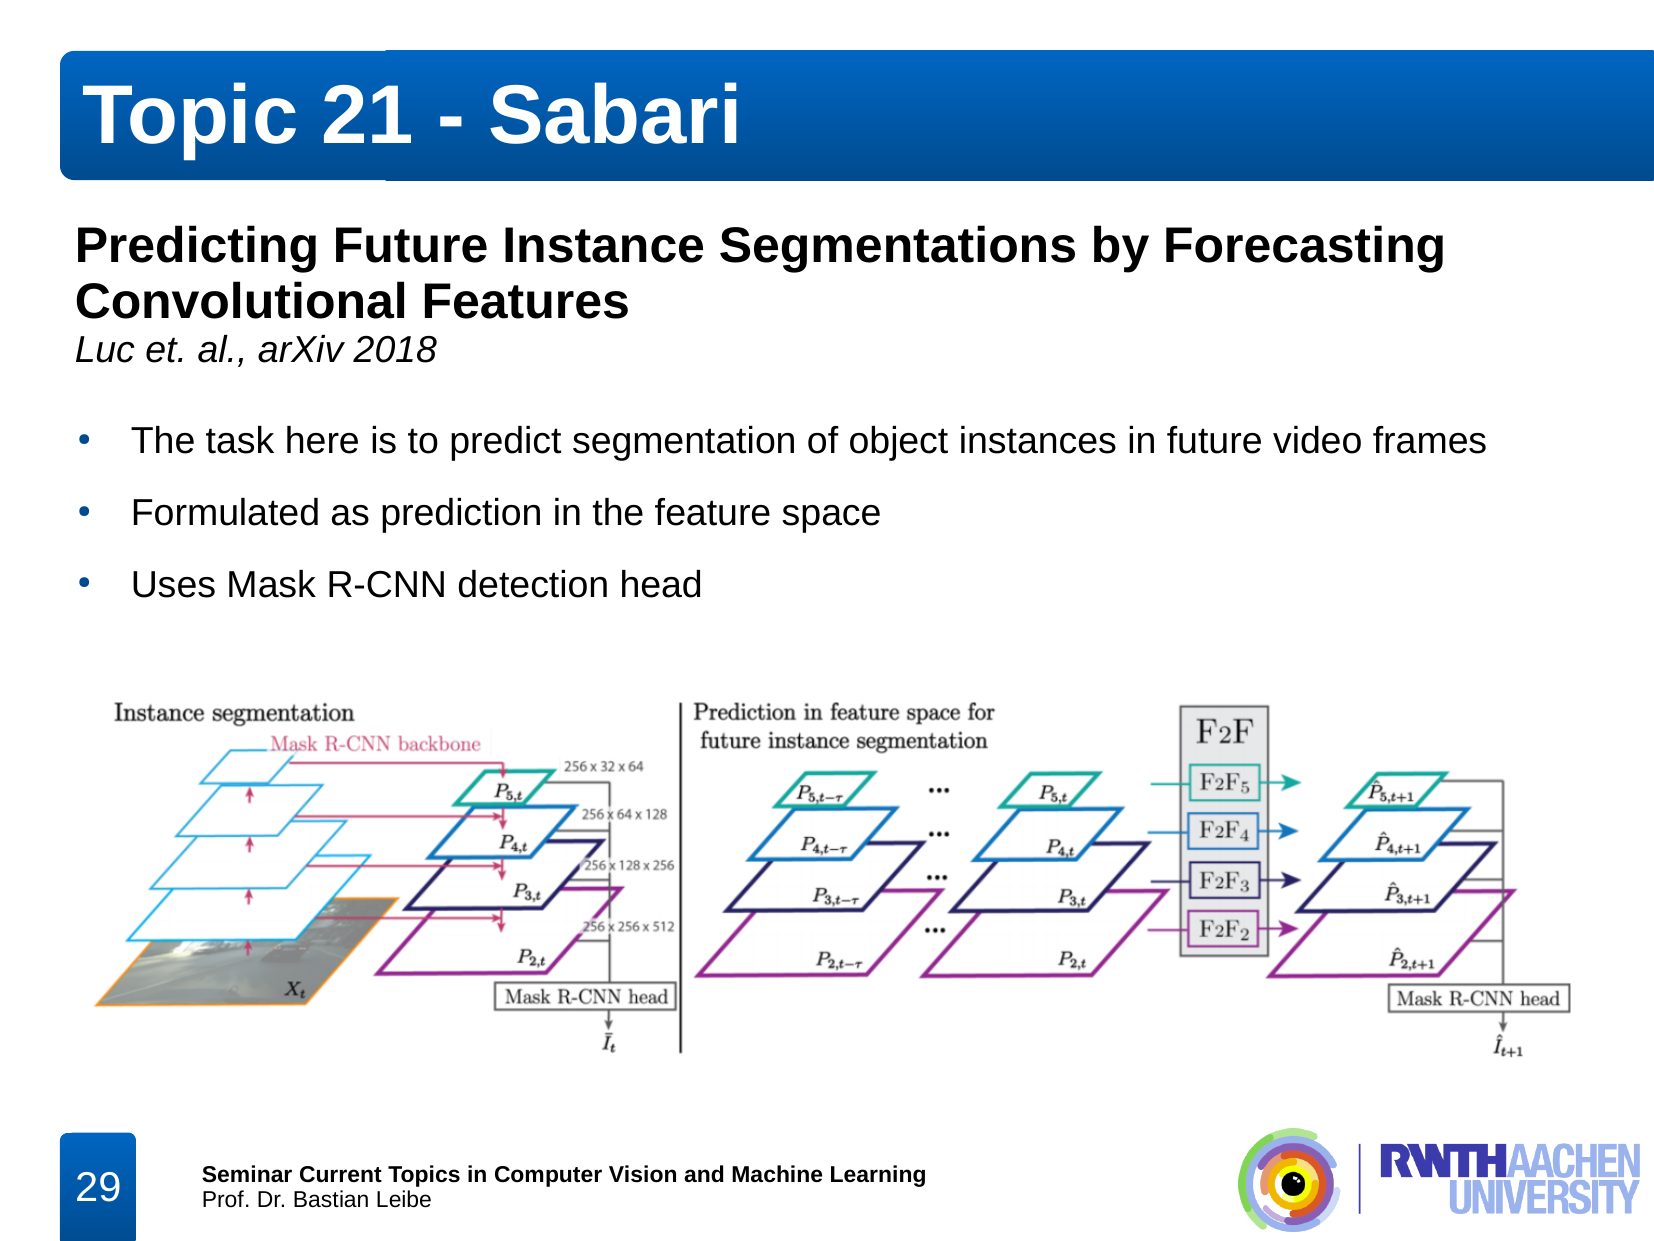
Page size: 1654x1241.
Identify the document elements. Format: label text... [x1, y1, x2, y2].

title Topic 21 - Sabari [82, 10, 1571, 210]
text_box Predicting Future Instance Segmentations by Forecasting Convolutional Features Luc et. al., arXiv 2018 [60, 210, 1654, 380]
picture [1238, 1128, 1640, 1232]
picture [62, 644, 1606, 1081]
list The task here is to predict segmentation of object instances in future video frames Formulated as prediction in the feature space Uses Mask R-CNN detection head [60, 420, 1546, 1036]
